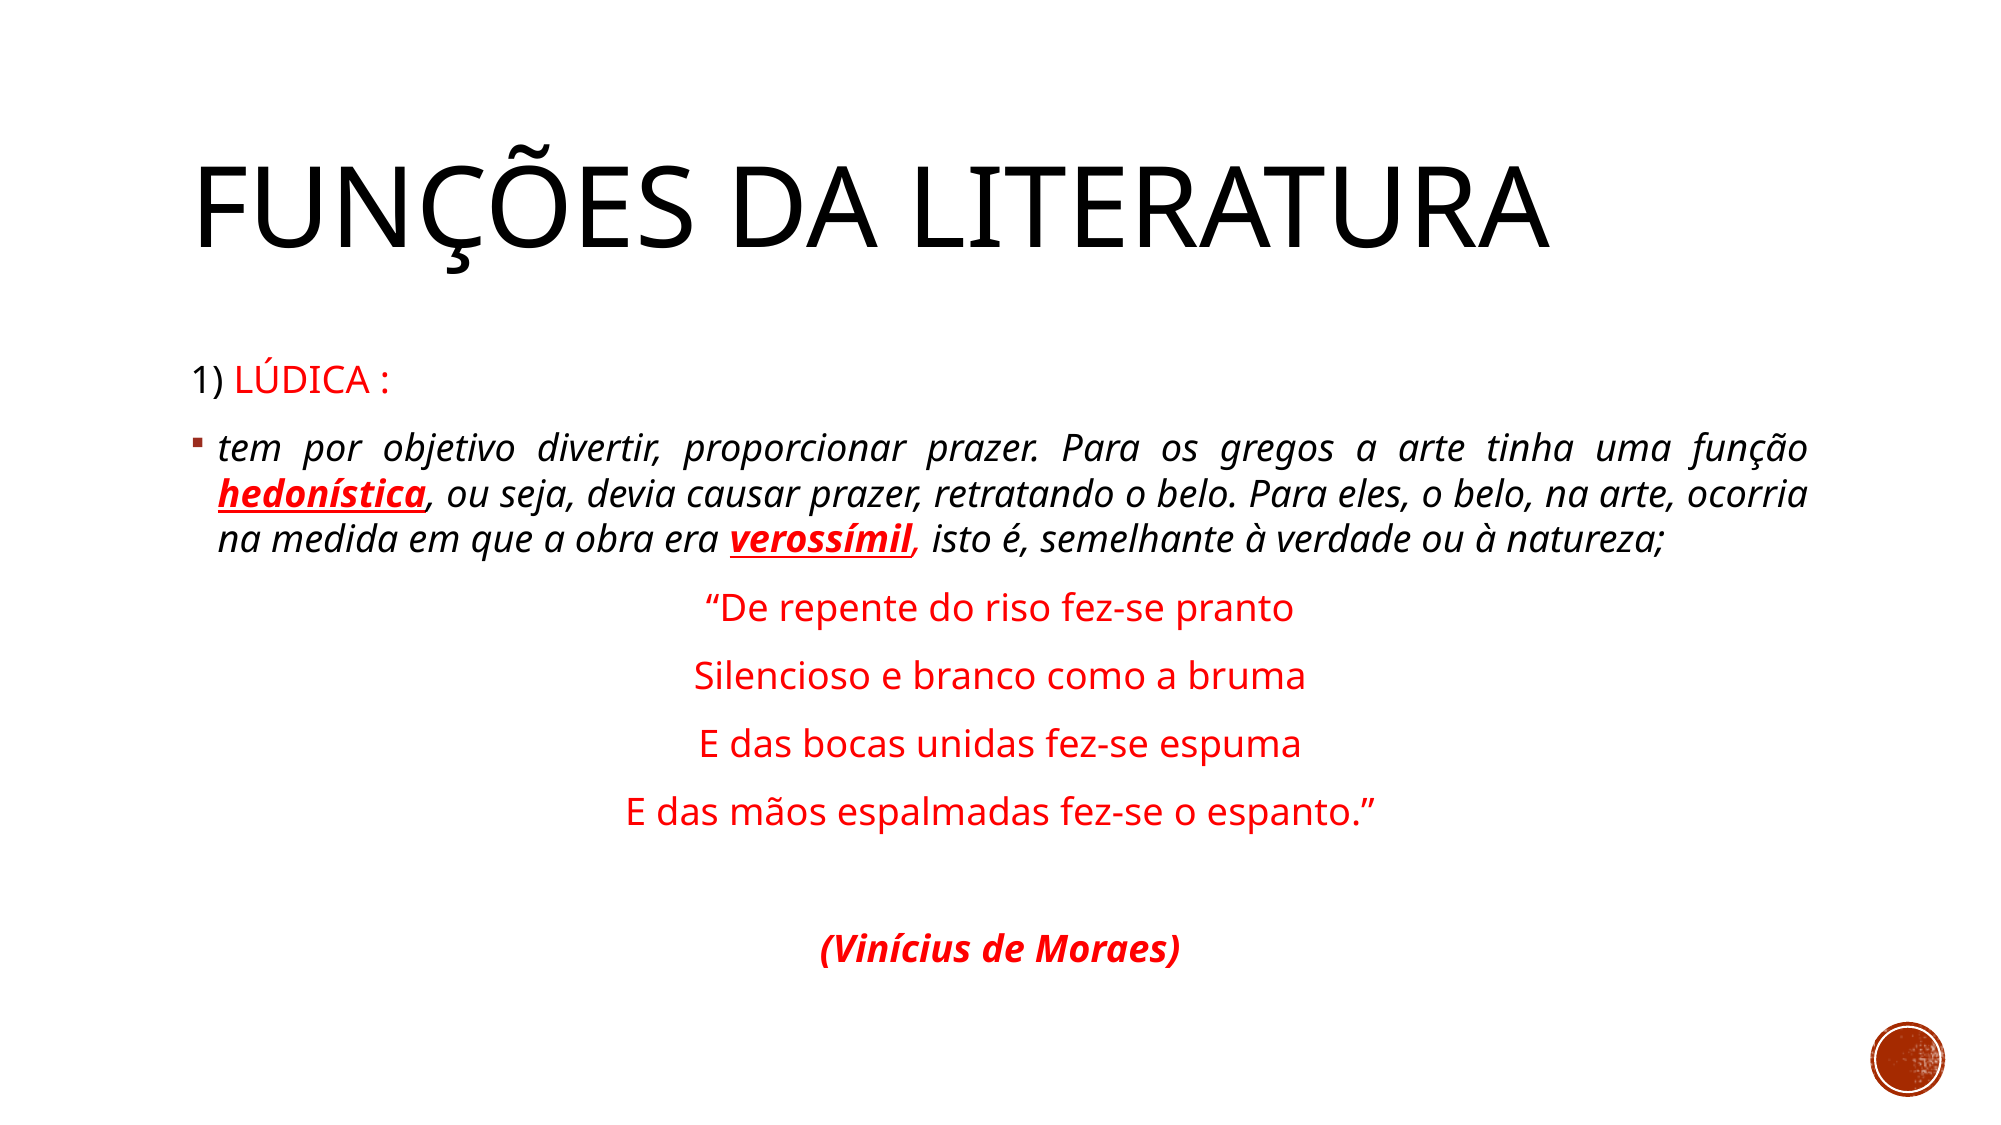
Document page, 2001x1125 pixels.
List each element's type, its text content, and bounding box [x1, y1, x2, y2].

title Funções da literatura [175, 79, 1826, 344]
list 1) LÚDICA : tem por objetivo divertir, proporcionar prazer. Para os gregos a arte tinha uma função hedonística, ou seja, devia causar prazer, retratando o belo. Para eles, o belo, na arte, ocorria na medida em que a obra era verossímil, isto é, semelhante à verdade ou à natureza; “De repente do riso fez-se pranto Silencioso e branco como a bruma E das bocas unidas fez-se espuma E das mãos espalmadas fez-se o espanto.” (Vinícius de Moraes) [175, 348, 1826, 1013]
picture [1870, 1021, 1946, 1097]
